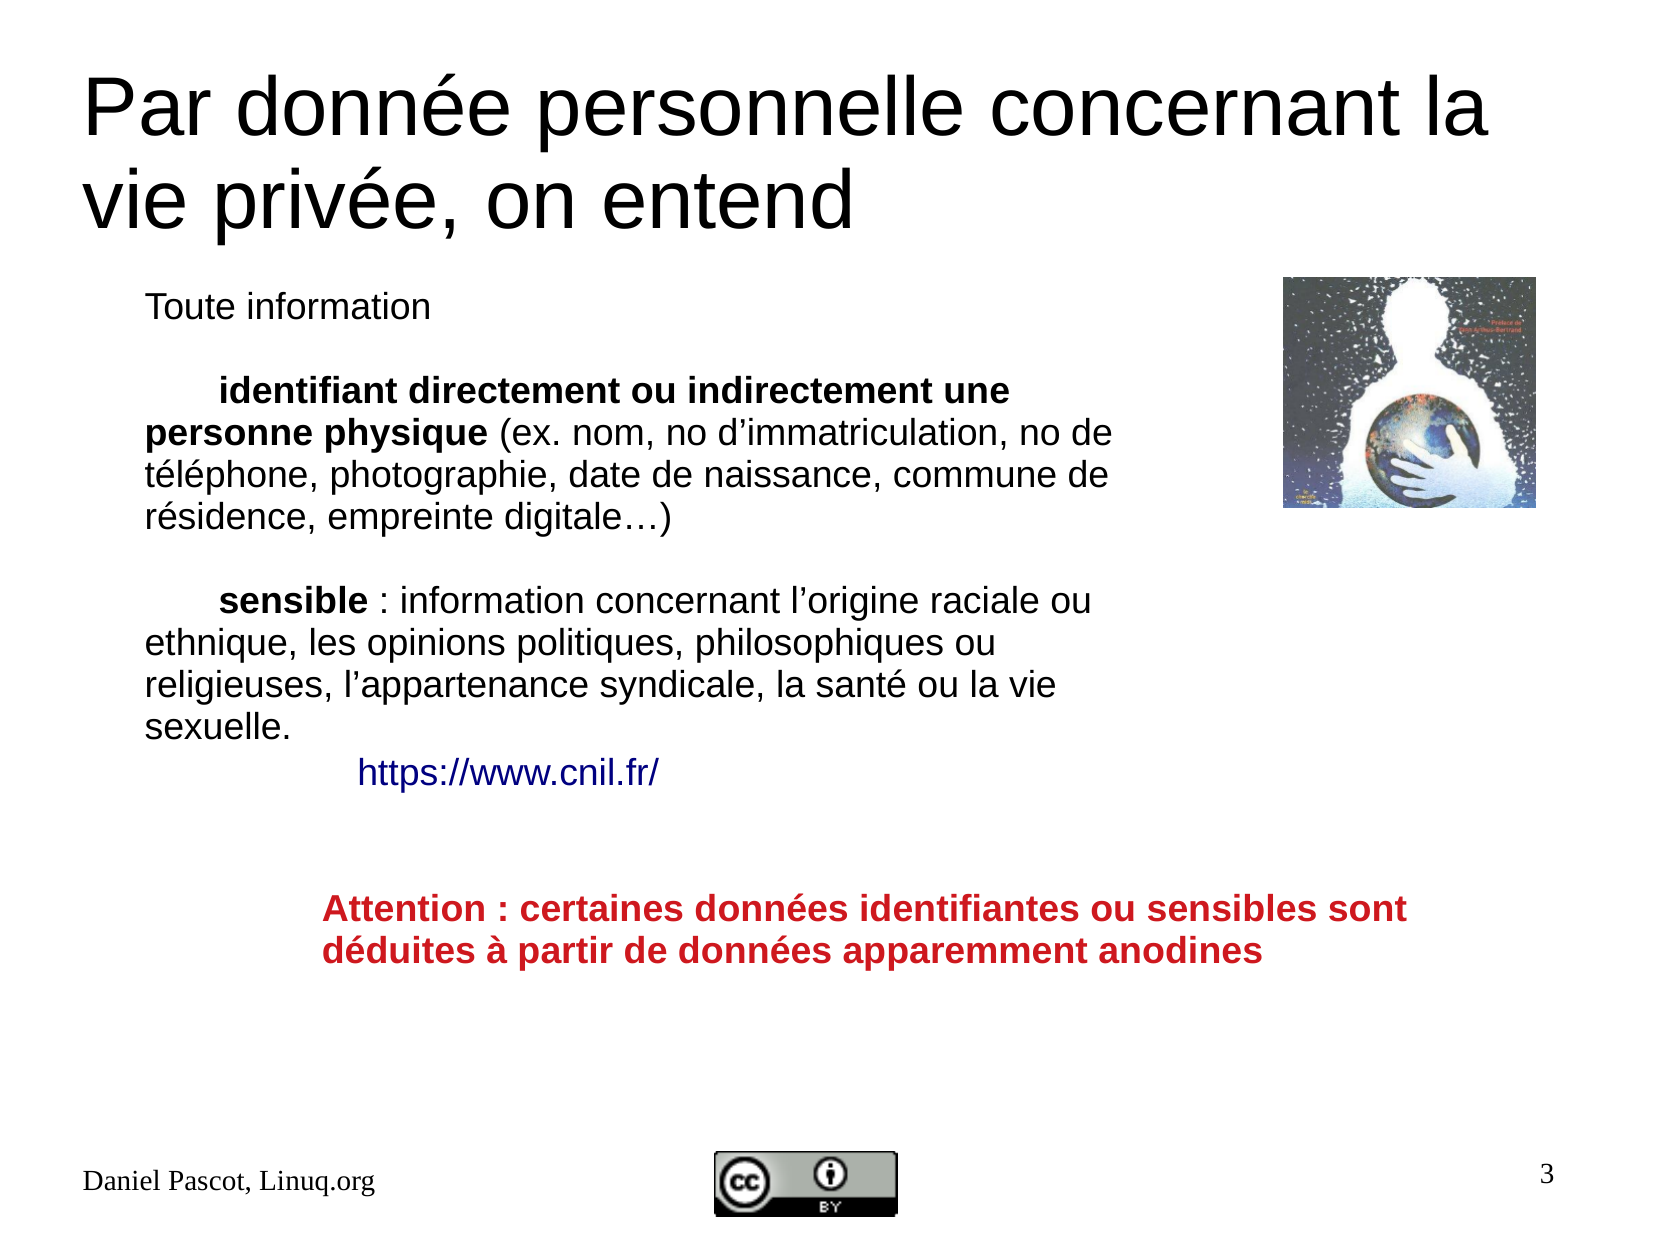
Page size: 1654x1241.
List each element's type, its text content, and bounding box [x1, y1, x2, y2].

picture [714, 1151, 898, 1217]
title Par donnée personnelle concernant la vie privée, on entend [82, 49, 1571, 257]
text_box Attention : certaines données identifiantes ou sensibles sont déduites à partir de données apparemment anodines [307, 879, 1489, 1021]
text_box https://www.cnil.fr/ [342, 744, 745, 801]
picture [1283, 277, 1536, 508]
text_box Toute information identifiant directement ou indirectement une personne physique (ex. nom, no d’immatriculation, no de téléphone, photographie, date de naissance, commune de résidence, empreinte digitale…) sensible : information concernant l’origine raciale ou ethnique, les opinions politiques, philosophiques ou religieuses, l’appartenance syndicale, la santé ou la vie sexuelle. [129, 236, 1170, 993]
